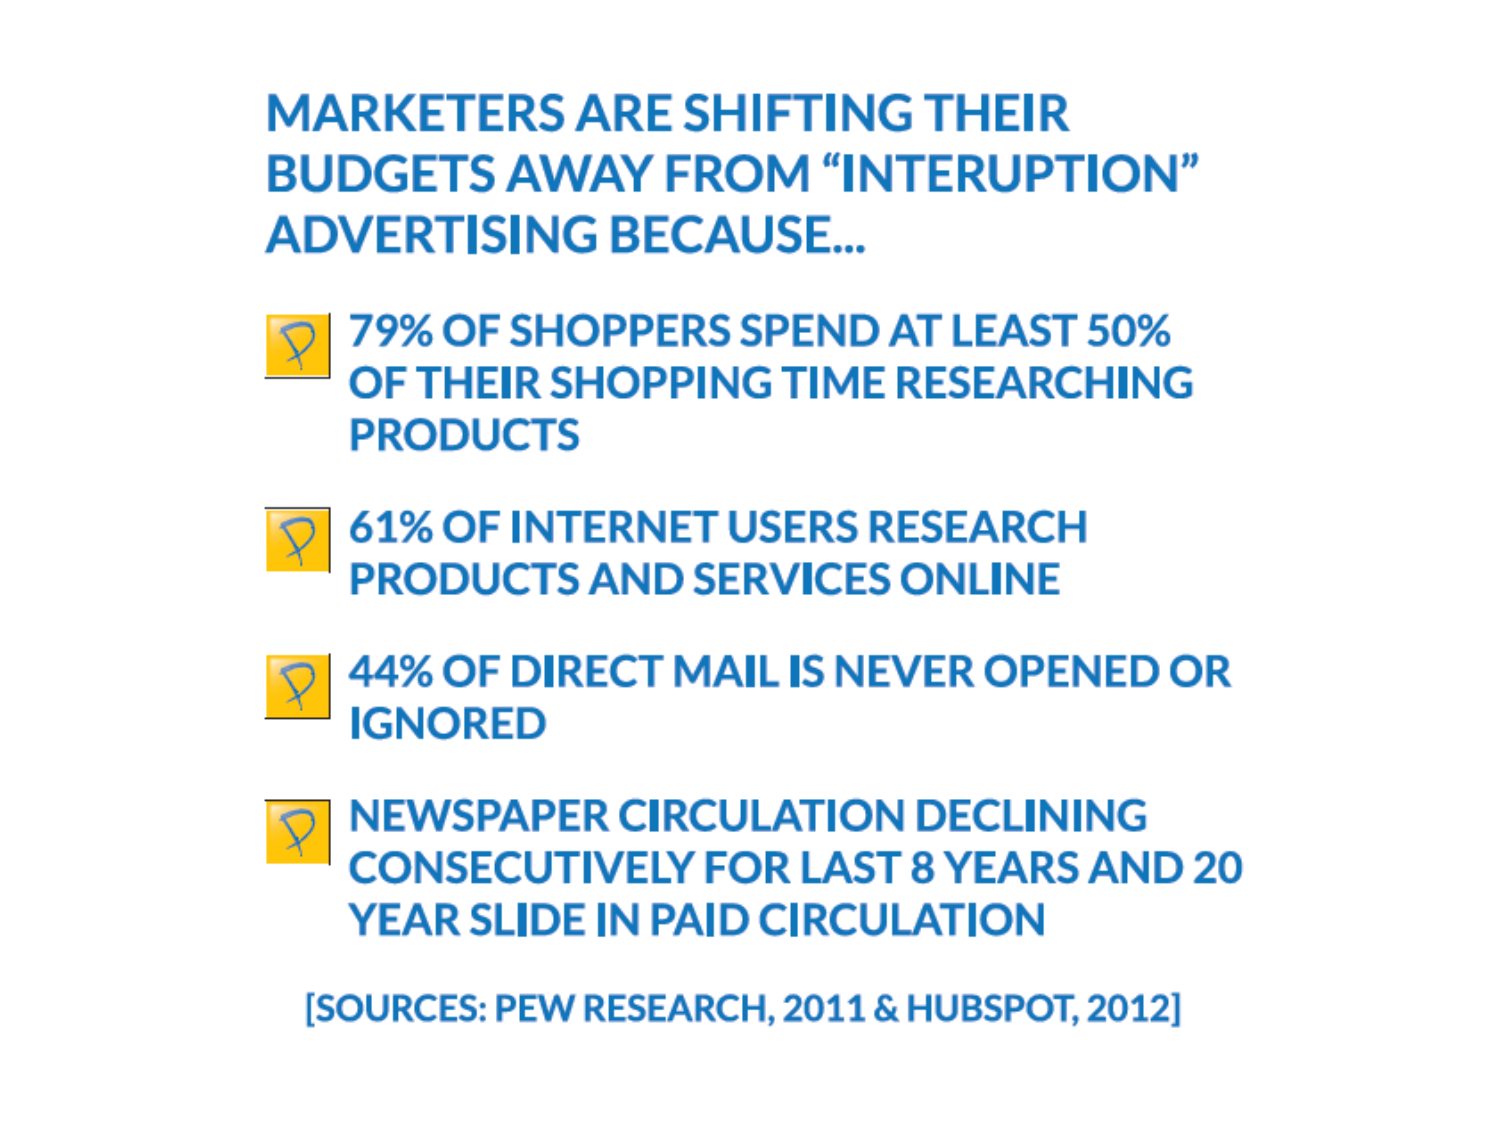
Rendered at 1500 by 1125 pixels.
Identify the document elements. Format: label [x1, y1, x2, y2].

picture [249, 62, 1274, 1069]
